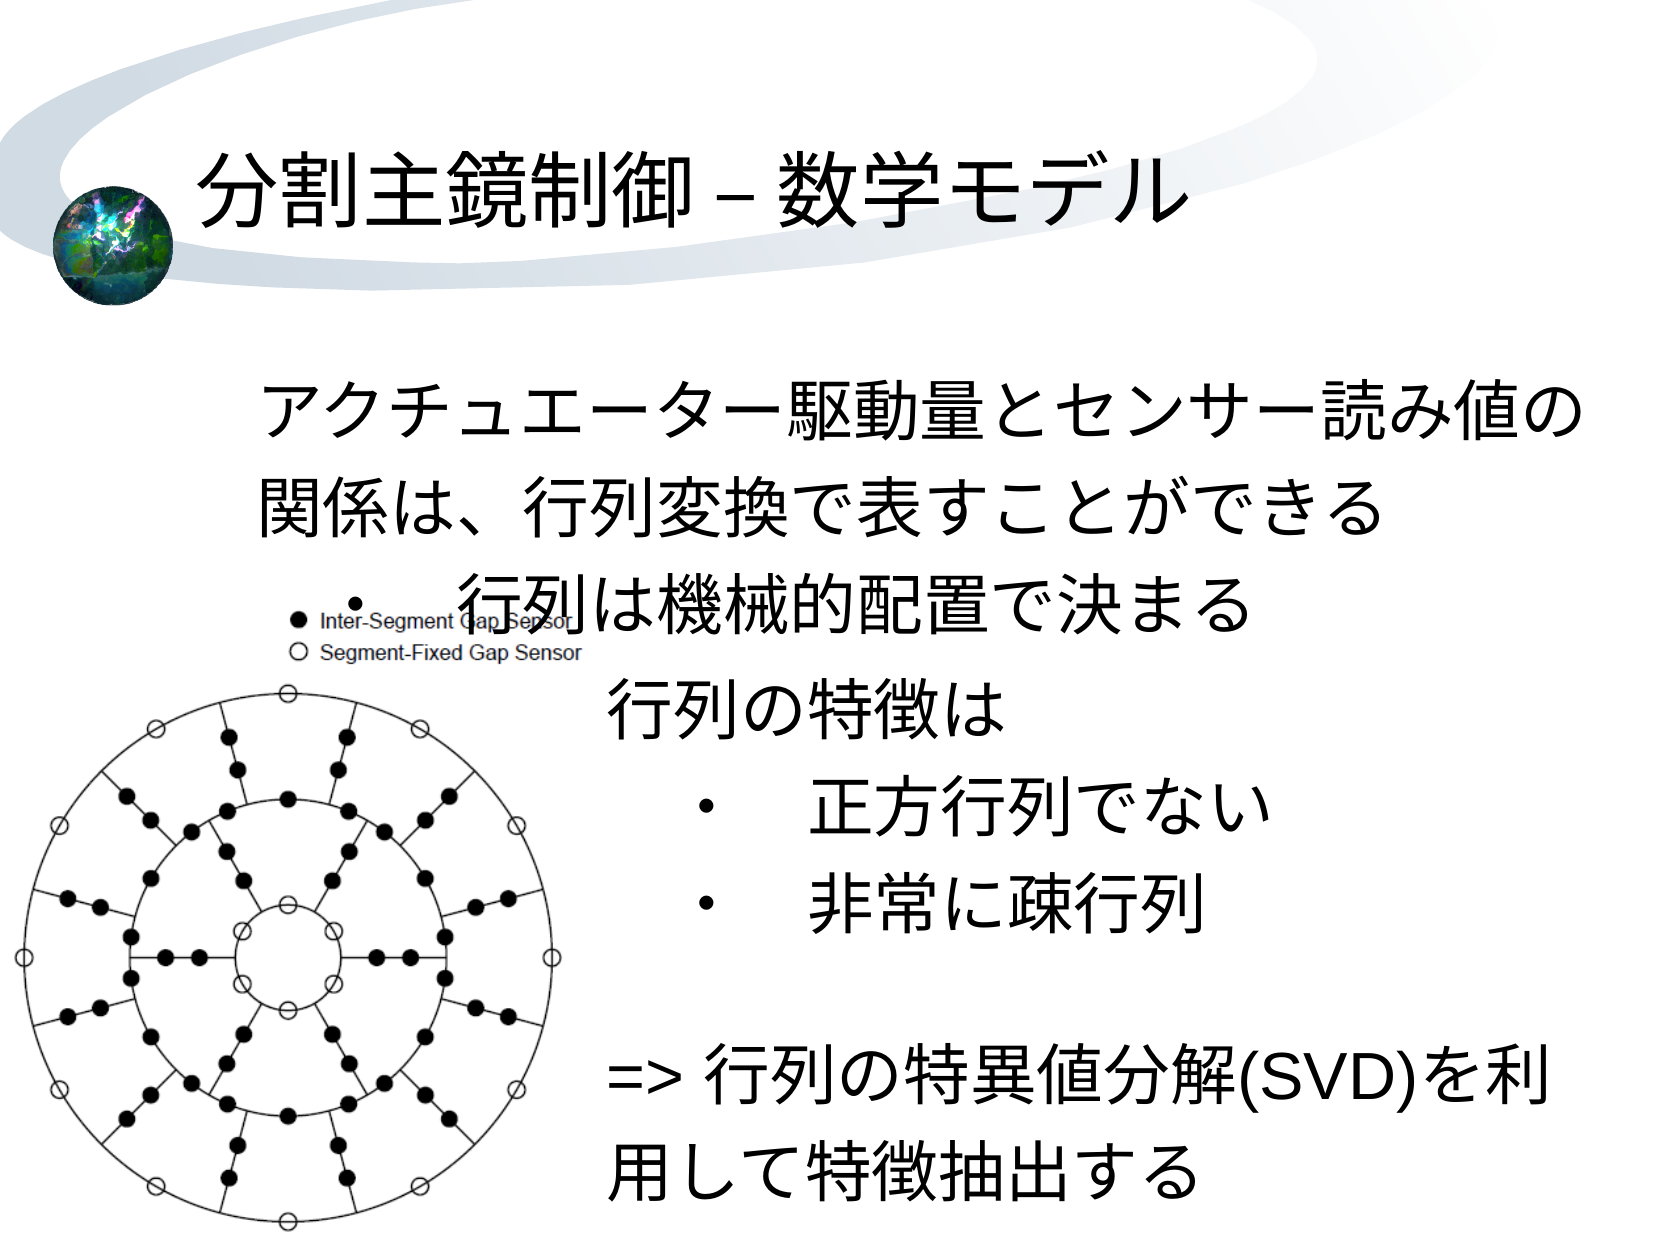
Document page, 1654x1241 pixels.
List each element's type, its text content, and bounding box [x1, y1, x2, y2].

picture [43, 175, 182, 314]
picture [540, 605, 549, 610]
text_box 行列の特徴は ・ 正方行列でない ・ 非常に疎行列 => 行列の特異値分解(SVD)を利用して特徴抽出する [592, 649, 1610, 1074]
text_box アクチュエーター駆動量とセンサー読み値の関係は、行列変換で表すことができる ・ 行列は機械的配置で決まる [241, 350, 1604, 566]
text_box 分割主鏡制御 – 数学モデル [180, 117, 1527, 216]
picture [0, 605, 591, 1241]
